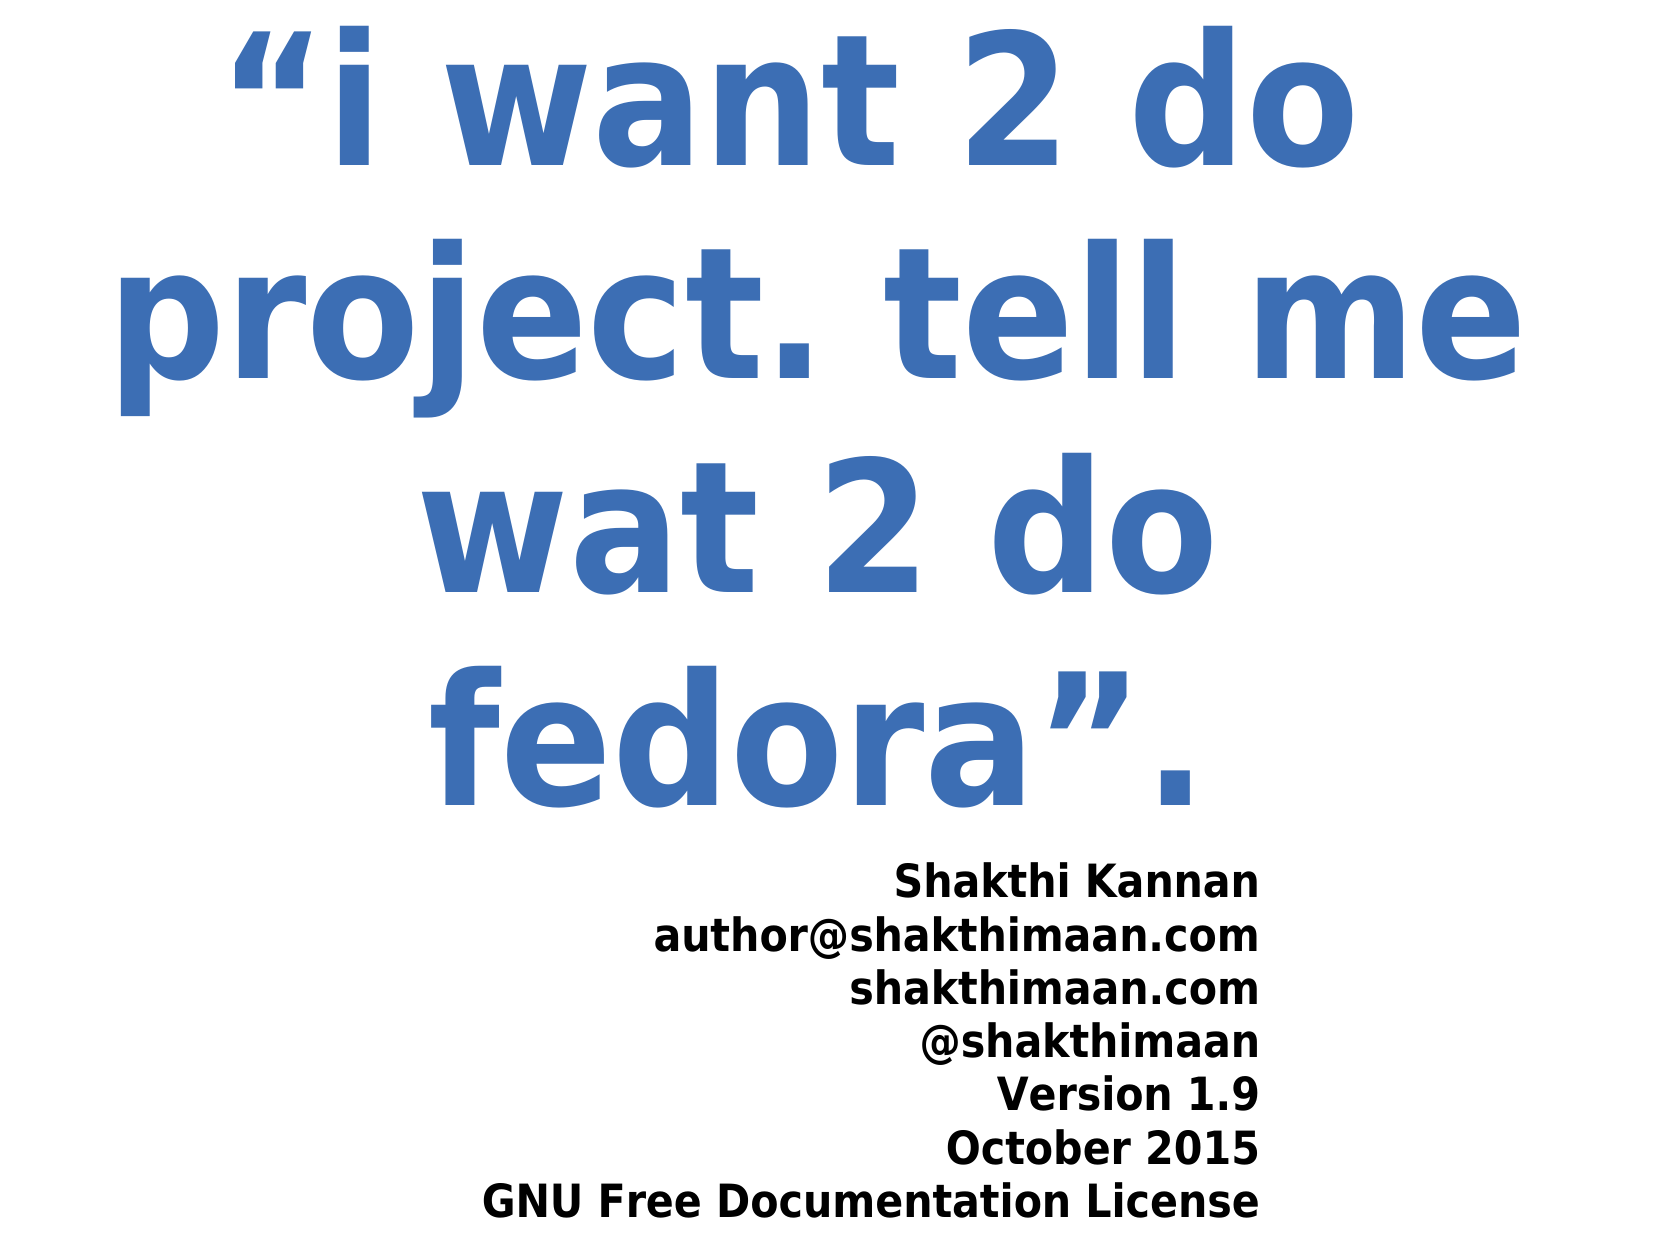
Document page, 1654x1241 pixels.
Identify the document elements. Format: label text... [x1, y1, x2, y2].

text_box “i want 2 do project. tell me wat 2 do fedora”. [11, 0, 1625, 857]
text_box Shakthi Kannan author@shakthimaan.com shakthimaan.com @shakthimaan Version 1.9 October 2015 GNU Free Documentation License [300, 847, 1276, 1238]
